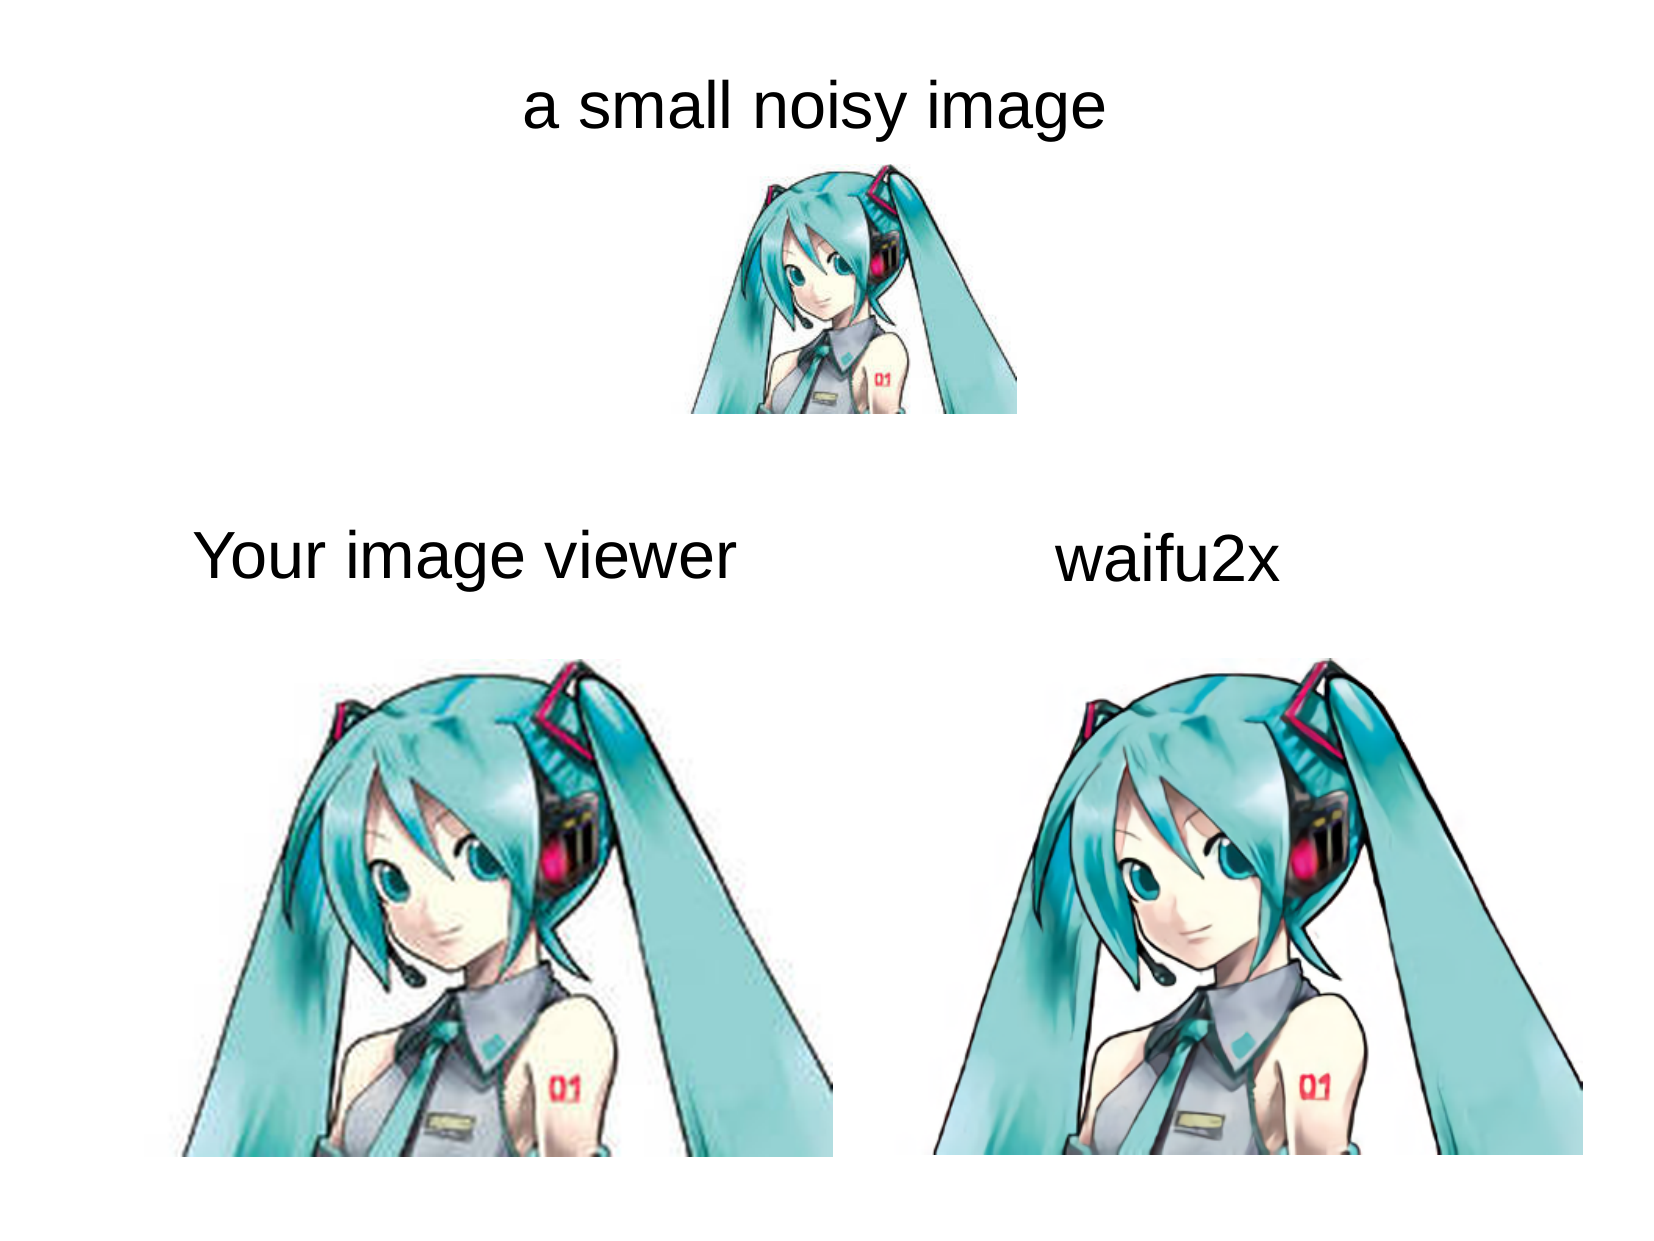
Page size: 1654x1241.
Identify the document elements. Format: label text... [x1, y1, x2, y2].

subtitle a small noisy image [59, 30, 1571, 181]
picture [870, 658, 1583, 1156]
text_box Your image viewer [90, 480, 841, 631]
picture [120, 659, 833, 1157]
text_box waifu2x [870, 504, 1466, 613]
picture [660, 164, 1017, 414]
